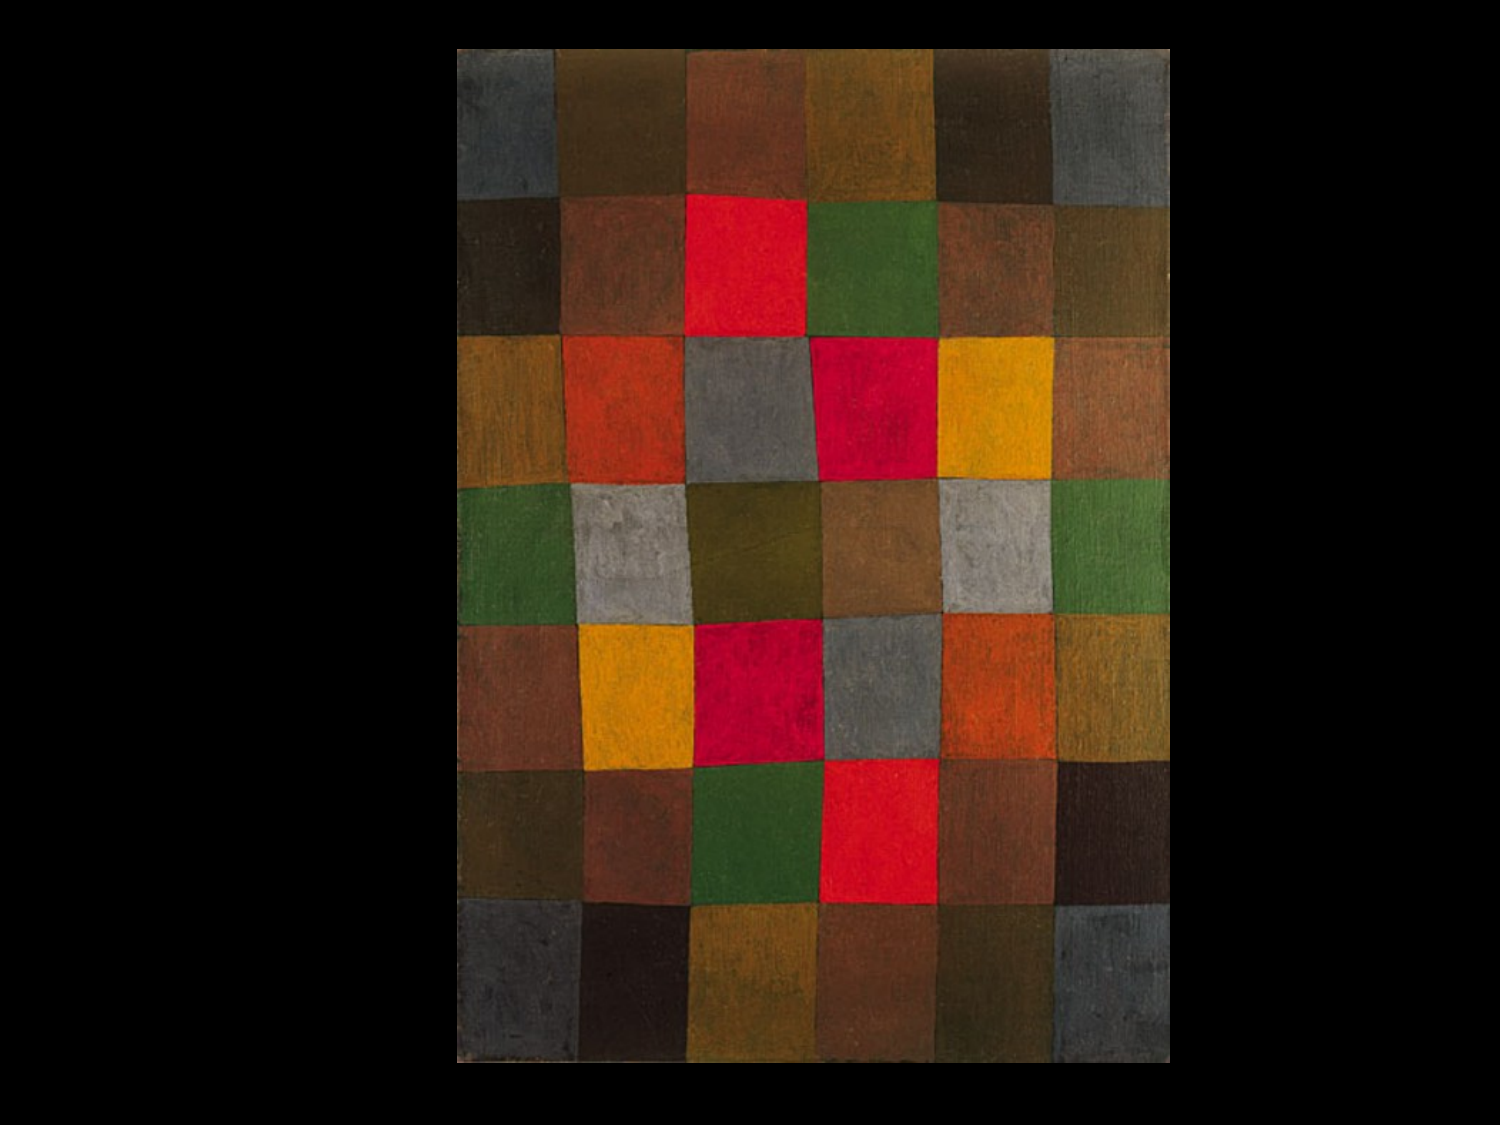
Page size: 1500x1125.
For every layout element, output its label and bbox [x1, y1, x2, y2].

picture [457, 49, 1170, 1063]
